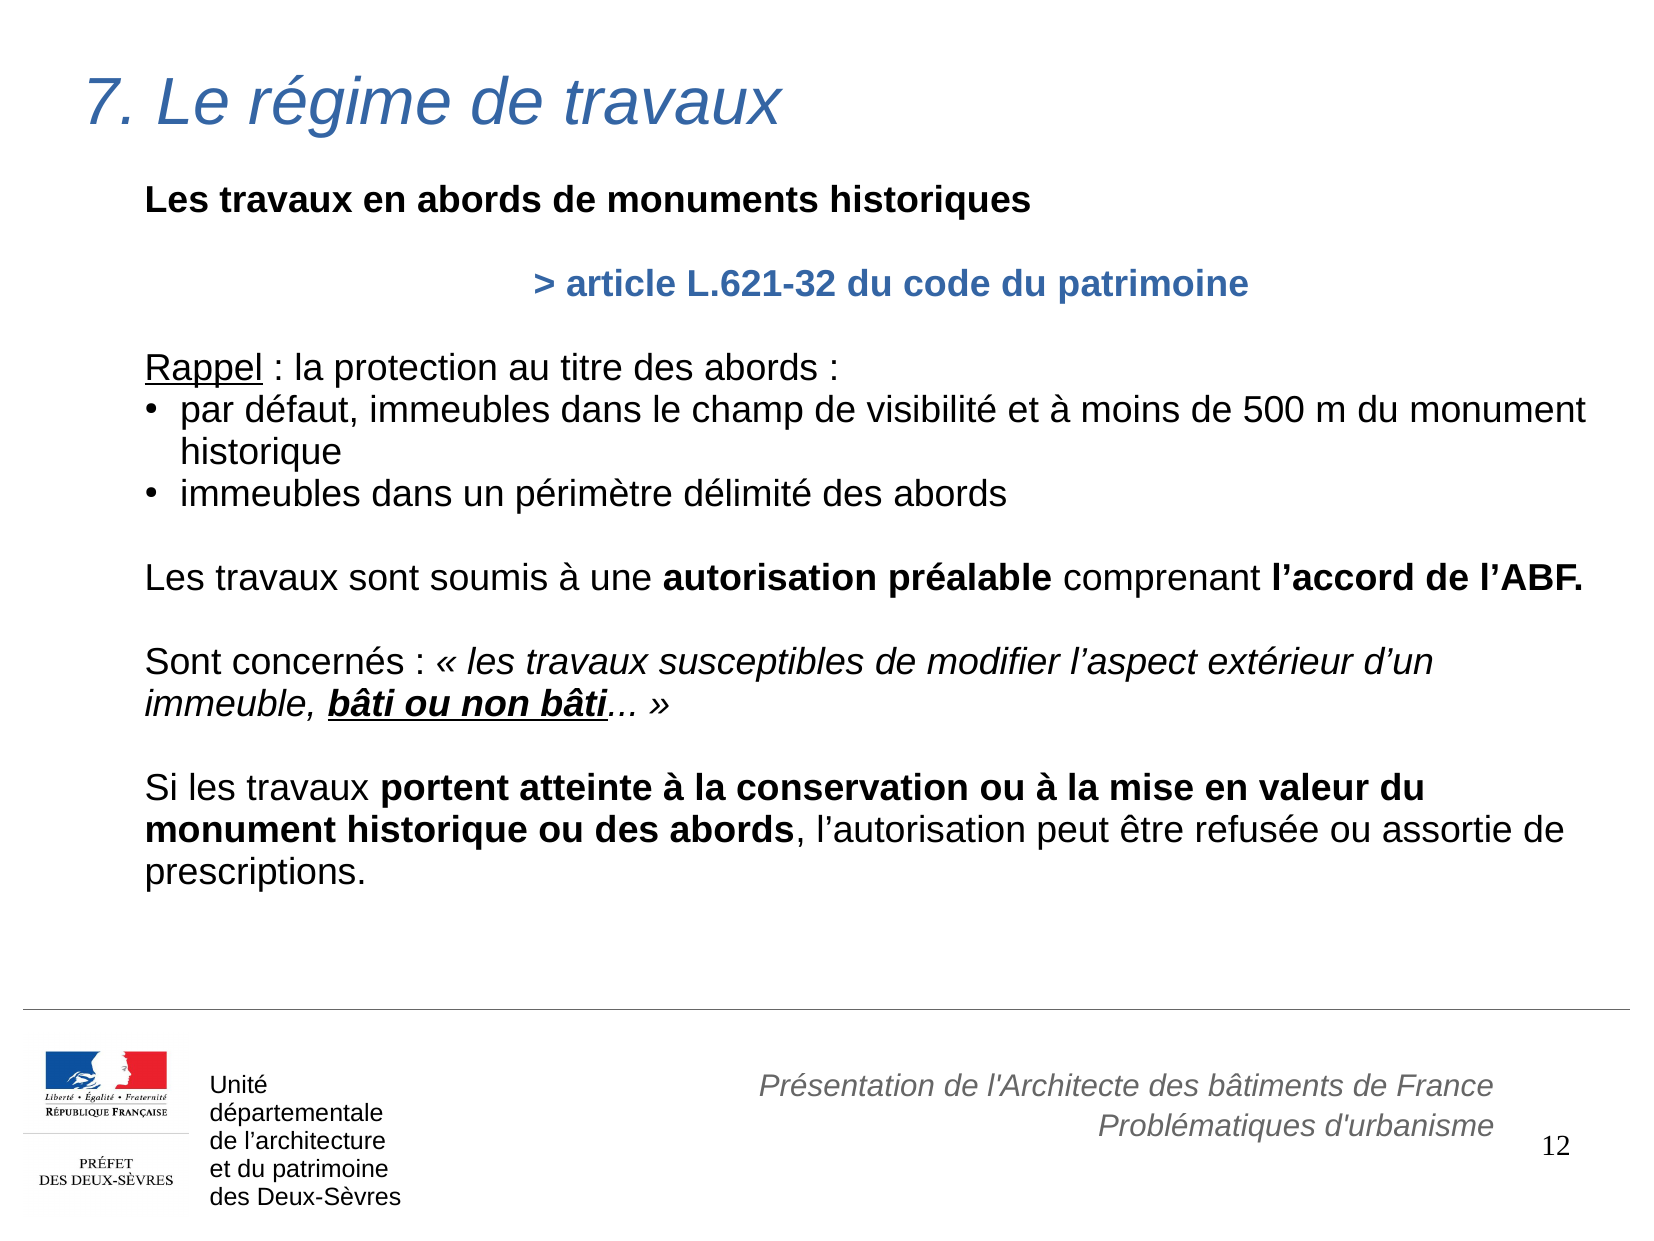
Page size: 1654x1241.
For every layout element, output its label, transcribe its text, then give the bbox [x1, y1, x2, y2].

text_box Présentation de l'Architecte des bâtiments de France Problématiques d'urbanisme [744, 1055, 1539, 1218]
title 7. Le régime de travaux [82, 49, 1571, 154]
picture [23, 1032, 189, 1217]
text_box Unité départementale de l’architecture et du patrimoine des Deux-Sèvres [194, 1063, 632, 1218]
text_box Les travaux en abords de monuments historiques > article L.621-32 du code du patrimoine Rappel : la protection au titre des abords : par défaut, immeubles dans le champ de visibilité et à moins de 500 m du monument historique immeubles dans un périmètre délimité des abords Les travaux sont soumis à une autorisation préalable comprenant l’accord de l’ABF. Sont concernés : « les travaux susceptibles de modifier l’aspect extérieur d’un immeuble, bâti ou non bâti... » Si les travaux portent atteinte à la conservation ou à la mise en valeur du monument historique ou des abords, l’autorisation peut être refusée ou assortie de prescriptions. [129, 171, 1619, 993]
